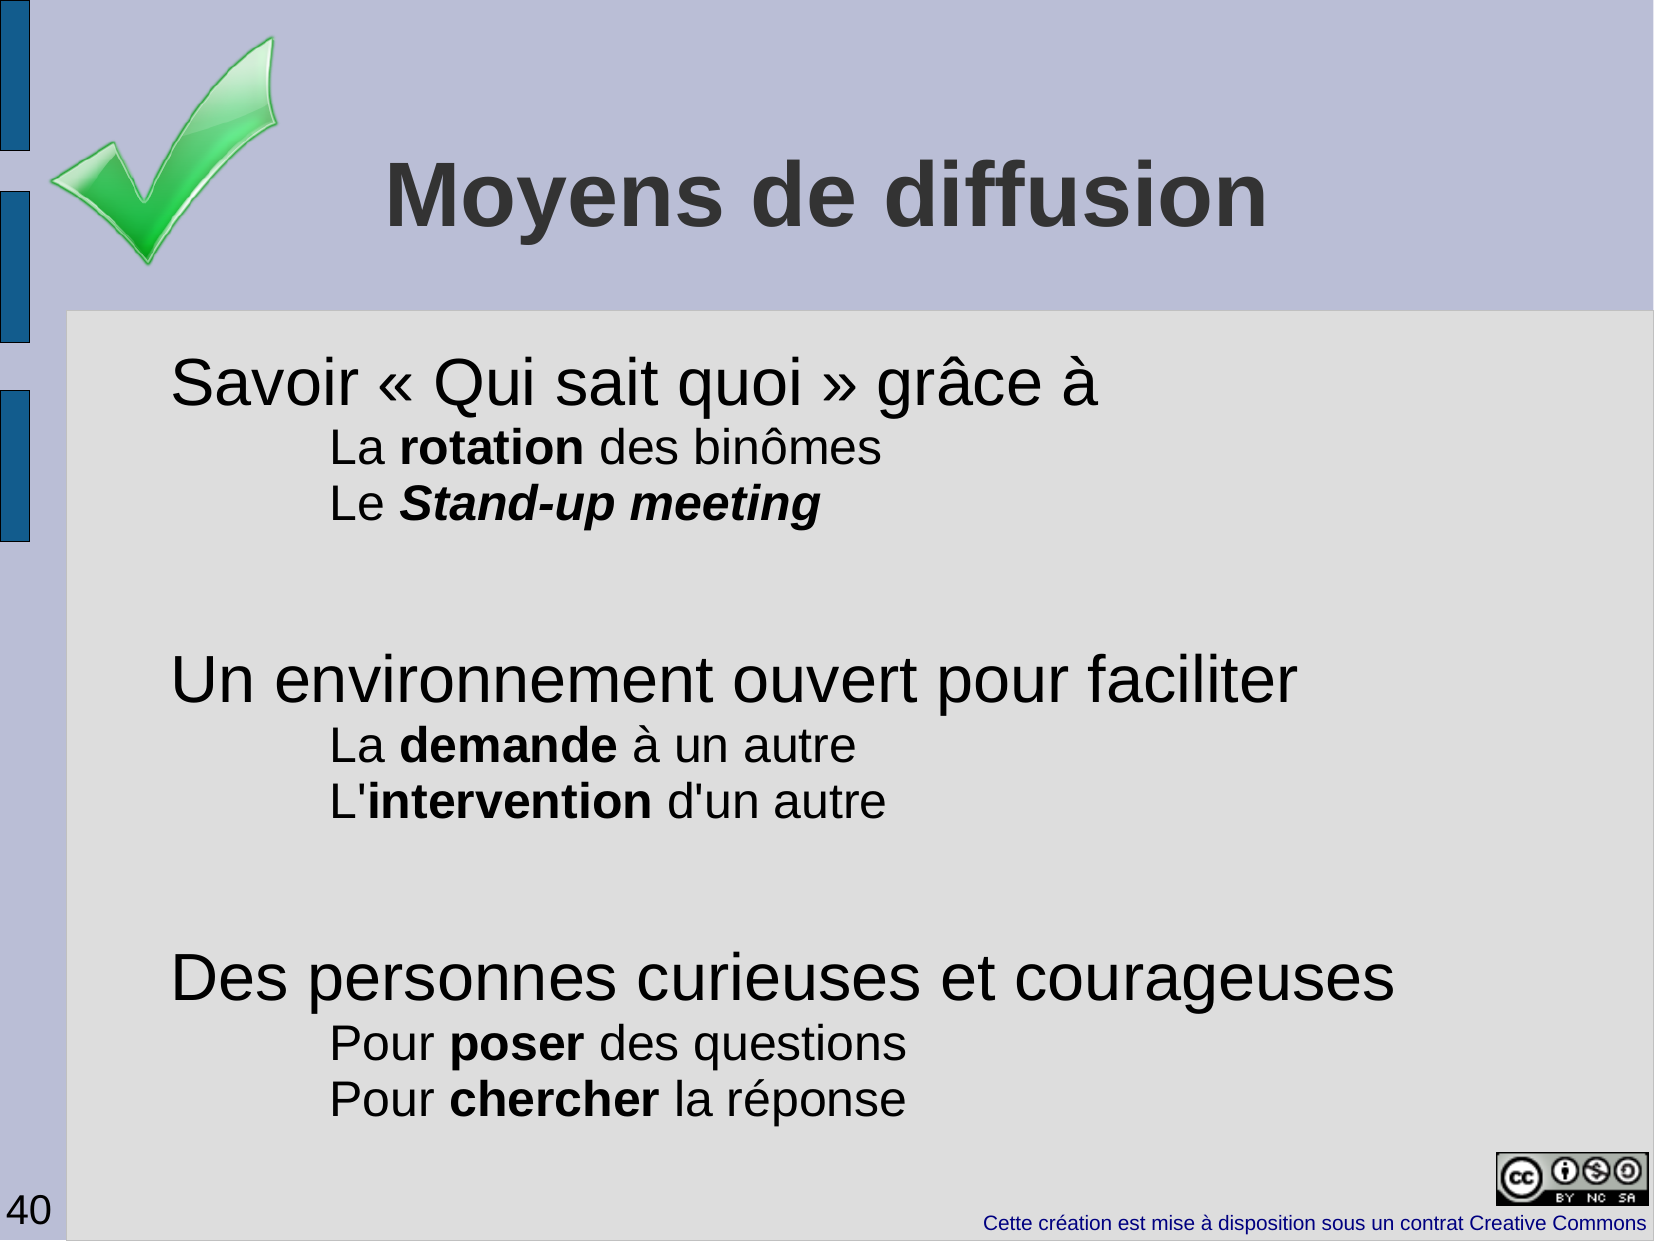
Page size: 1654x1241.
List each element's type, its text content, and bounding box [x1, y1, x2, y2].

picture [41, 29, 284, 272]
title Moyens de diffusion [121, 91, 1534, 299]
list Savoir « Qui sait quoi » grâce à La rotation des binômes Le Stand-up meeting Un environnement ouvert pour faciliter La demande à un autre L'intervention d'un autre Des personnes curieuses et courageuses Pour poser des questions Pour chercher la réponse [152, 344, 1534, 1136]
picture [1496, 1152, 1649, 1206]
